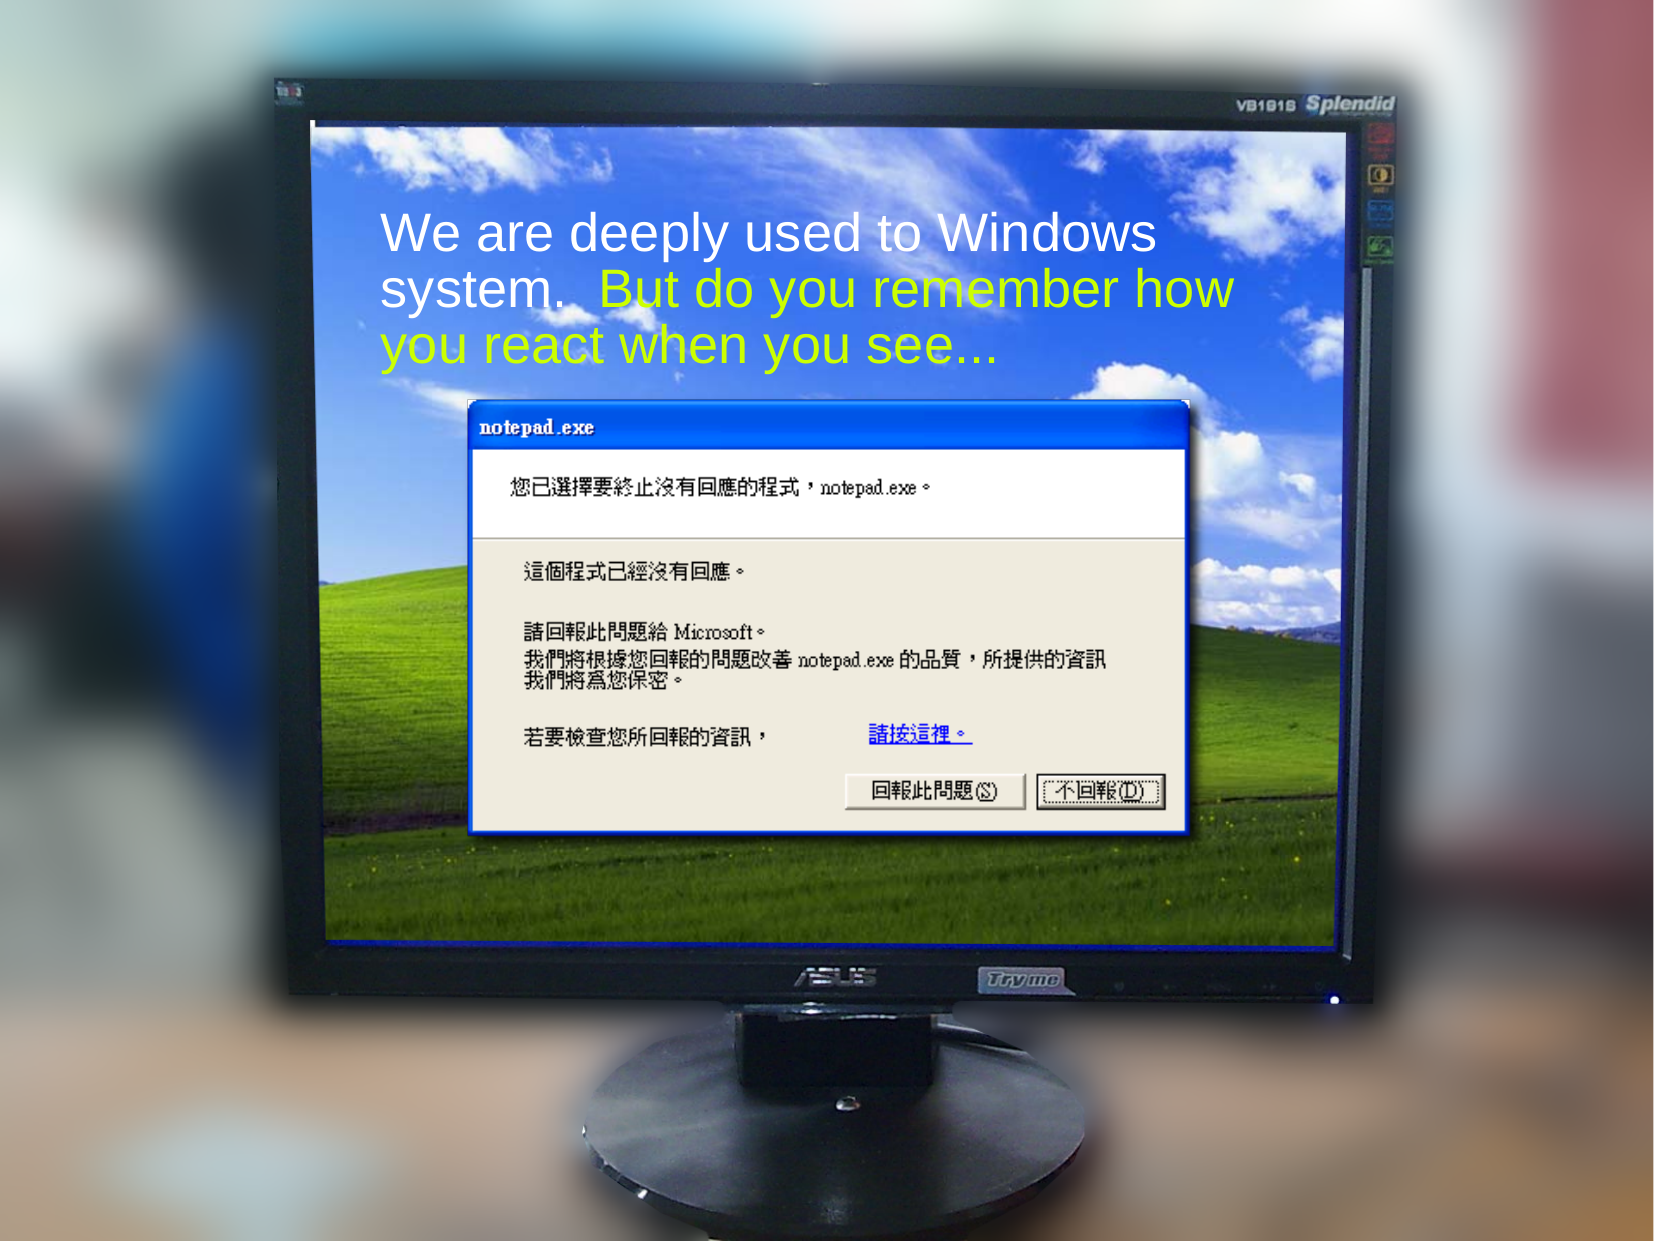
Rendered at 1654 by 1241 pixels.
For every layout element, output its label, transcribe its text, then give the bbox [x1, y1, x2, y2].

picture [0, 0, 1654, 1241]
text_box We are deeply used to Windows system. But do you remember how you react when you see... [366, 198, 1306, 446]
